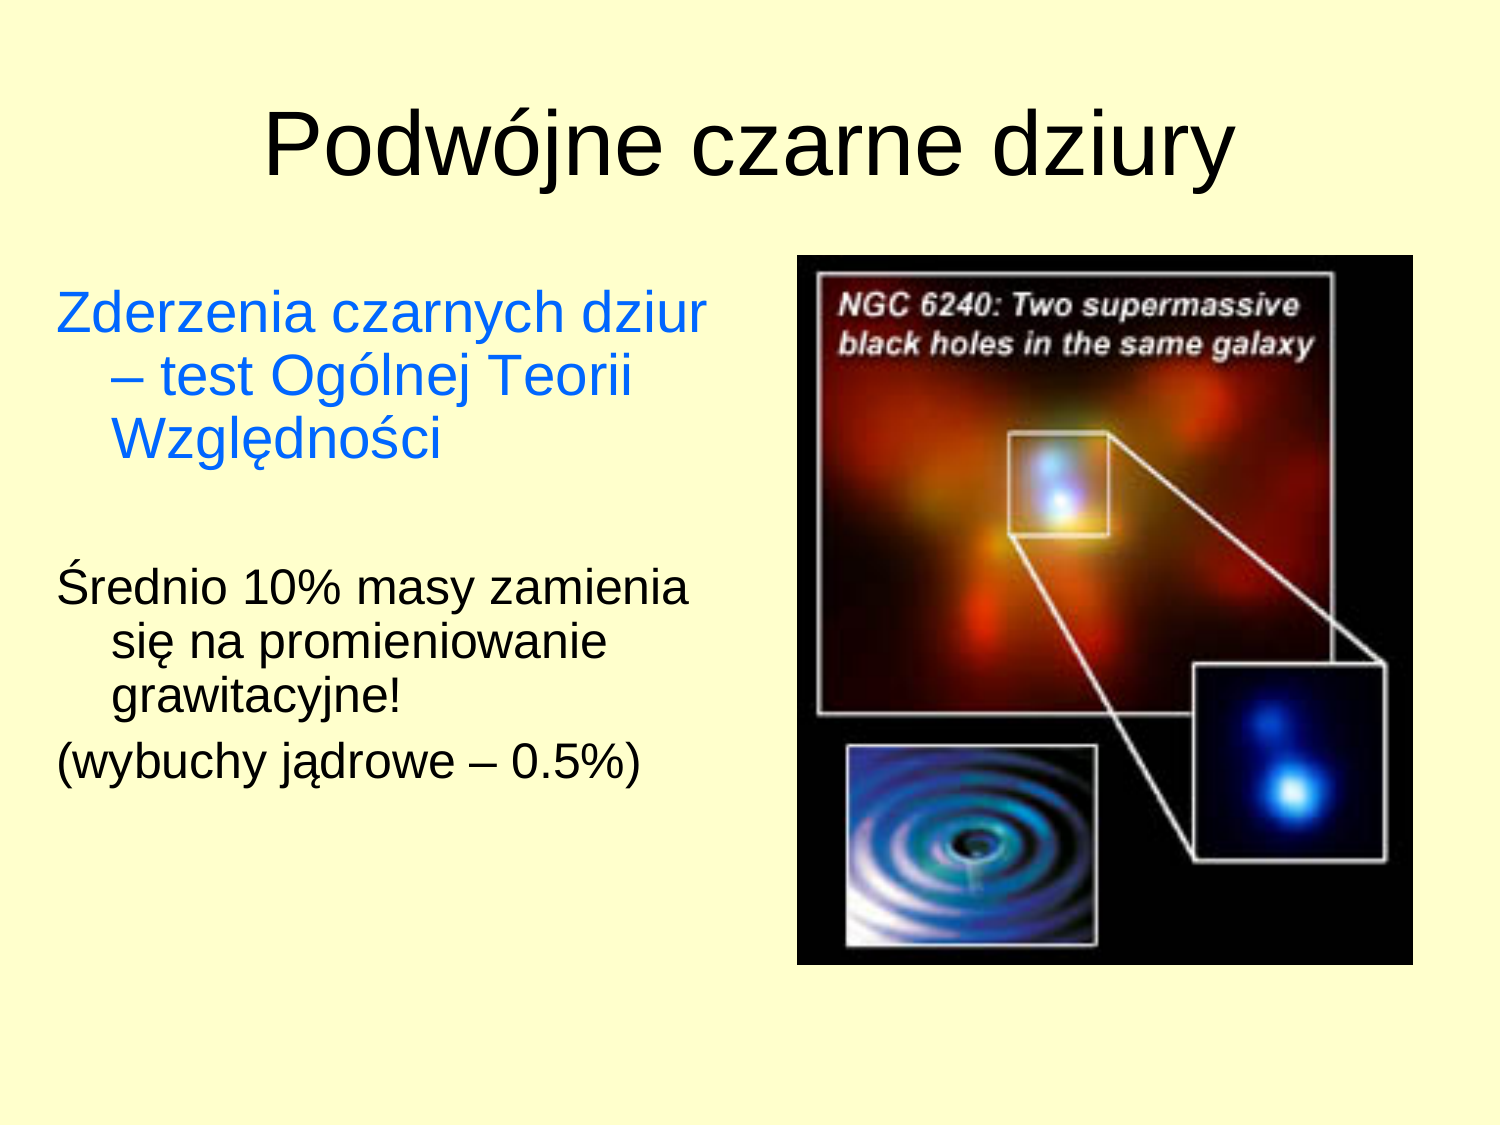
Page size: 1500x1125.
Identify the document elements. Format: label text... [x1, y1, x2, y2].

picture [797, 255, 1413, 965]
title Podwójne czarne dziury [75, 45, 1426, 233]
text_box Zderzenia czarnych dziur – test Ogólnej Teorii Względności Średnio 10% masy zamienia się na promieniowanie grawitacyjne! (wybuchy jądrowe – 0.5%) [41, 275, 738, 847]
